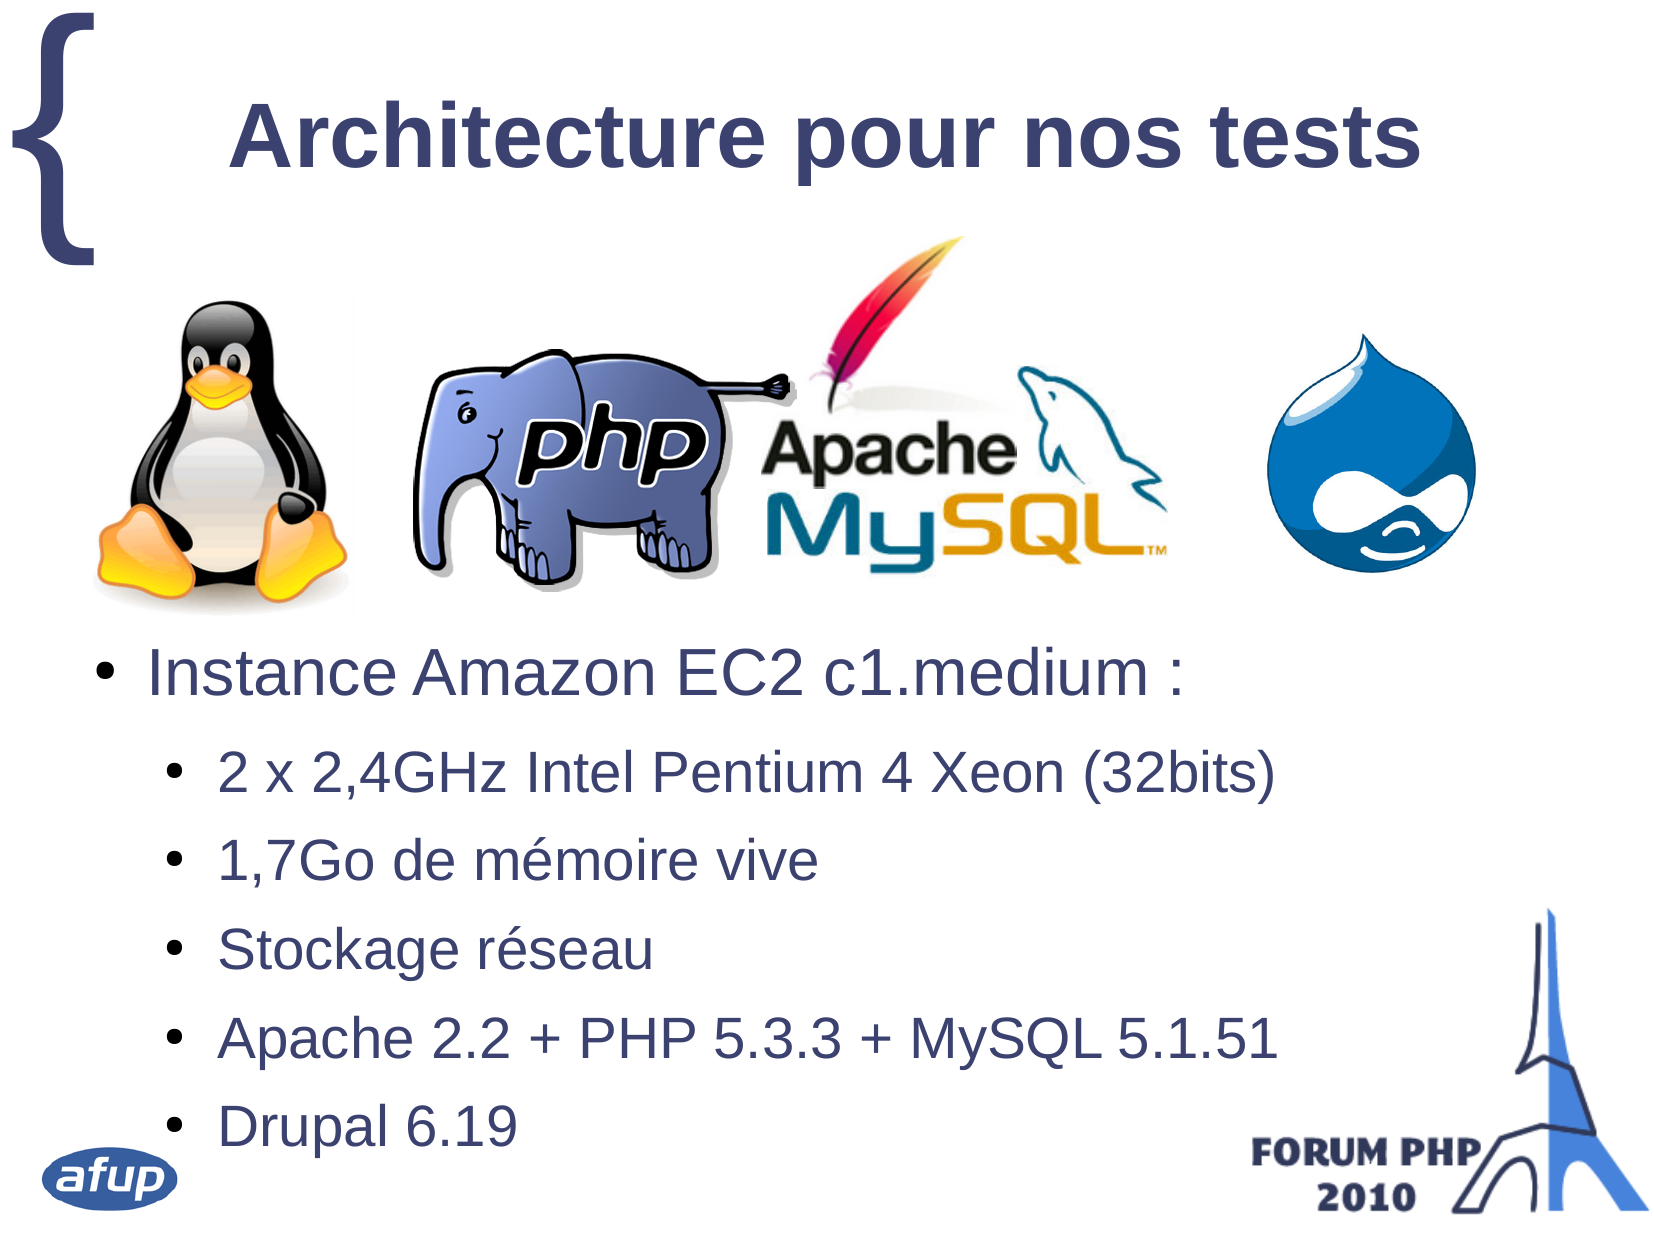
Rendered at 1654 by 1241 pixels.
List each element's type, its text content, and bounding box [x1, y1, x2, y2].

title Architecture pour nos tests [82, 31, 1571, 239]
picture [1240, 872, 1650, 1241]
picture [88, 295, 355, 621]
picture [389, 236, 1168, 625]
picture [1265, 331, 1477, 574]
list Instance Amazon EC2 c1.medium : 2 x 2,4GHz Intel Pentium 4 Xeon (32bits) 1,7Go de mémoire vive Stockage réseau Apache 2.2 + PHP 5.3.3 + MySQL 5.1.51 Drupal 6.19 [75, 635, 1564, 1159]
picture [41, 1146, 178, 1211]
